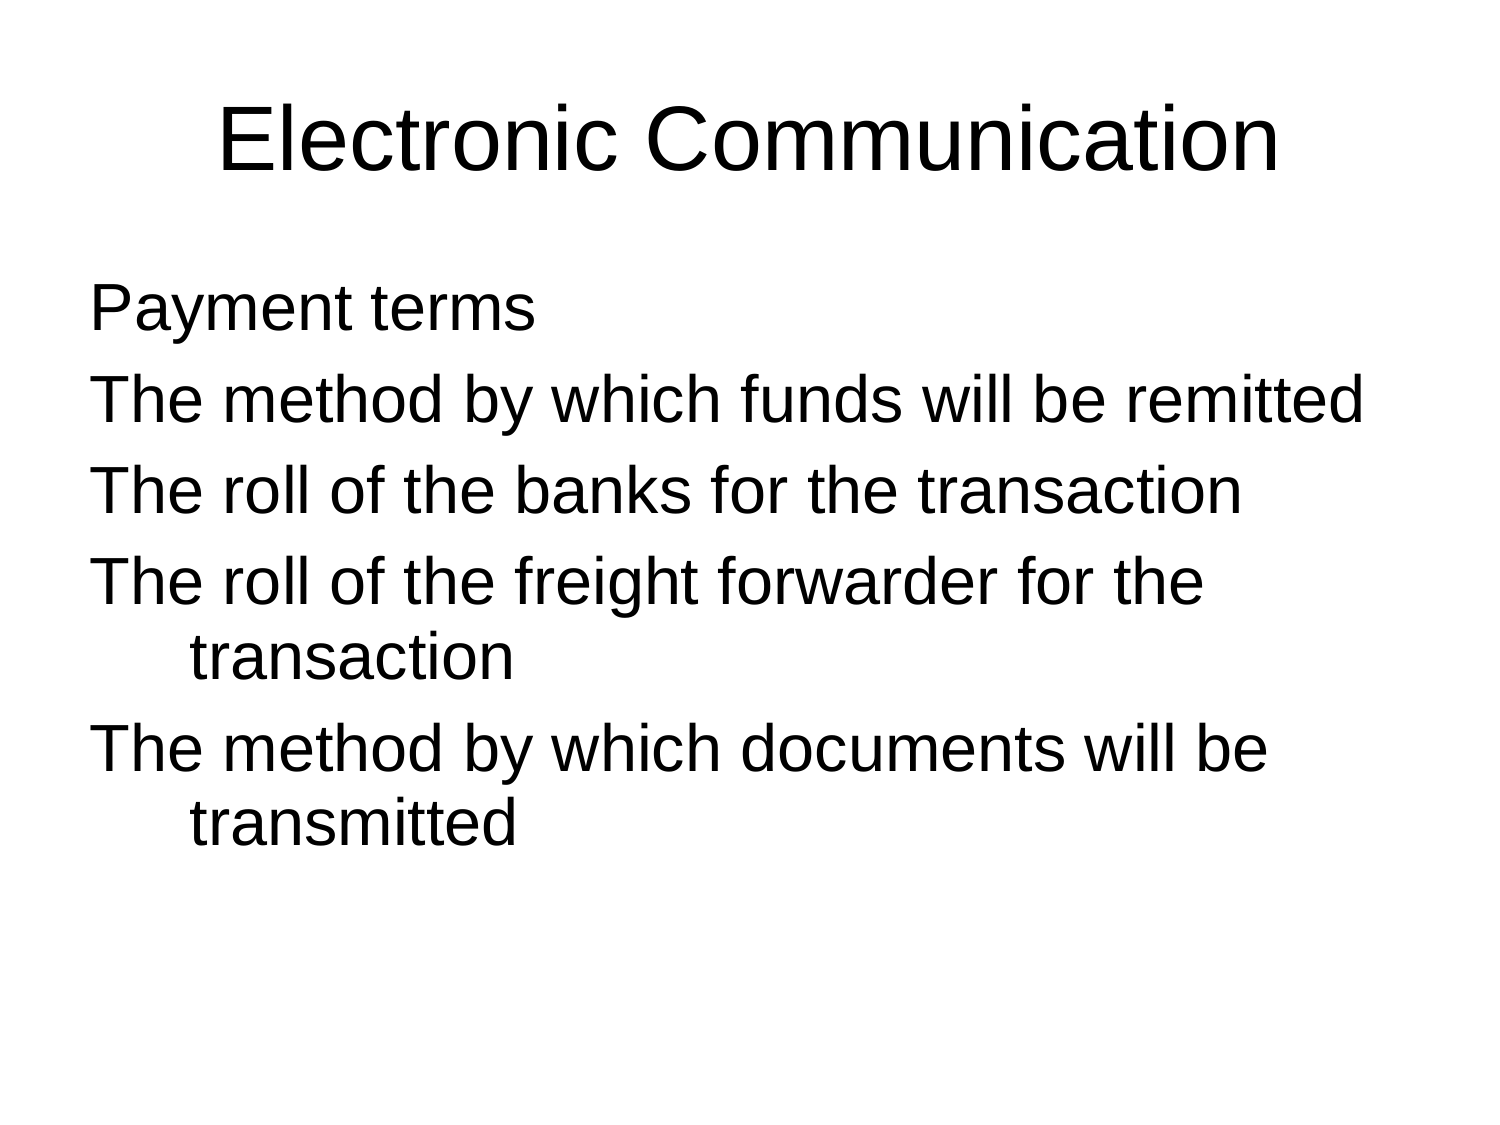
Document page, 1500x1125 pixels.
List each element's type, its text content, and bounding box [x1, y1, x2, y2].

list Payment terms The method by which funds will be remitted The roll of the banks for the transaction The roll of the freight forwarder for the transaction The method by which documents will be transmitted [75, 262, 1500, 1125]
title Electronic Communication [75, 45, 1426, 233]
